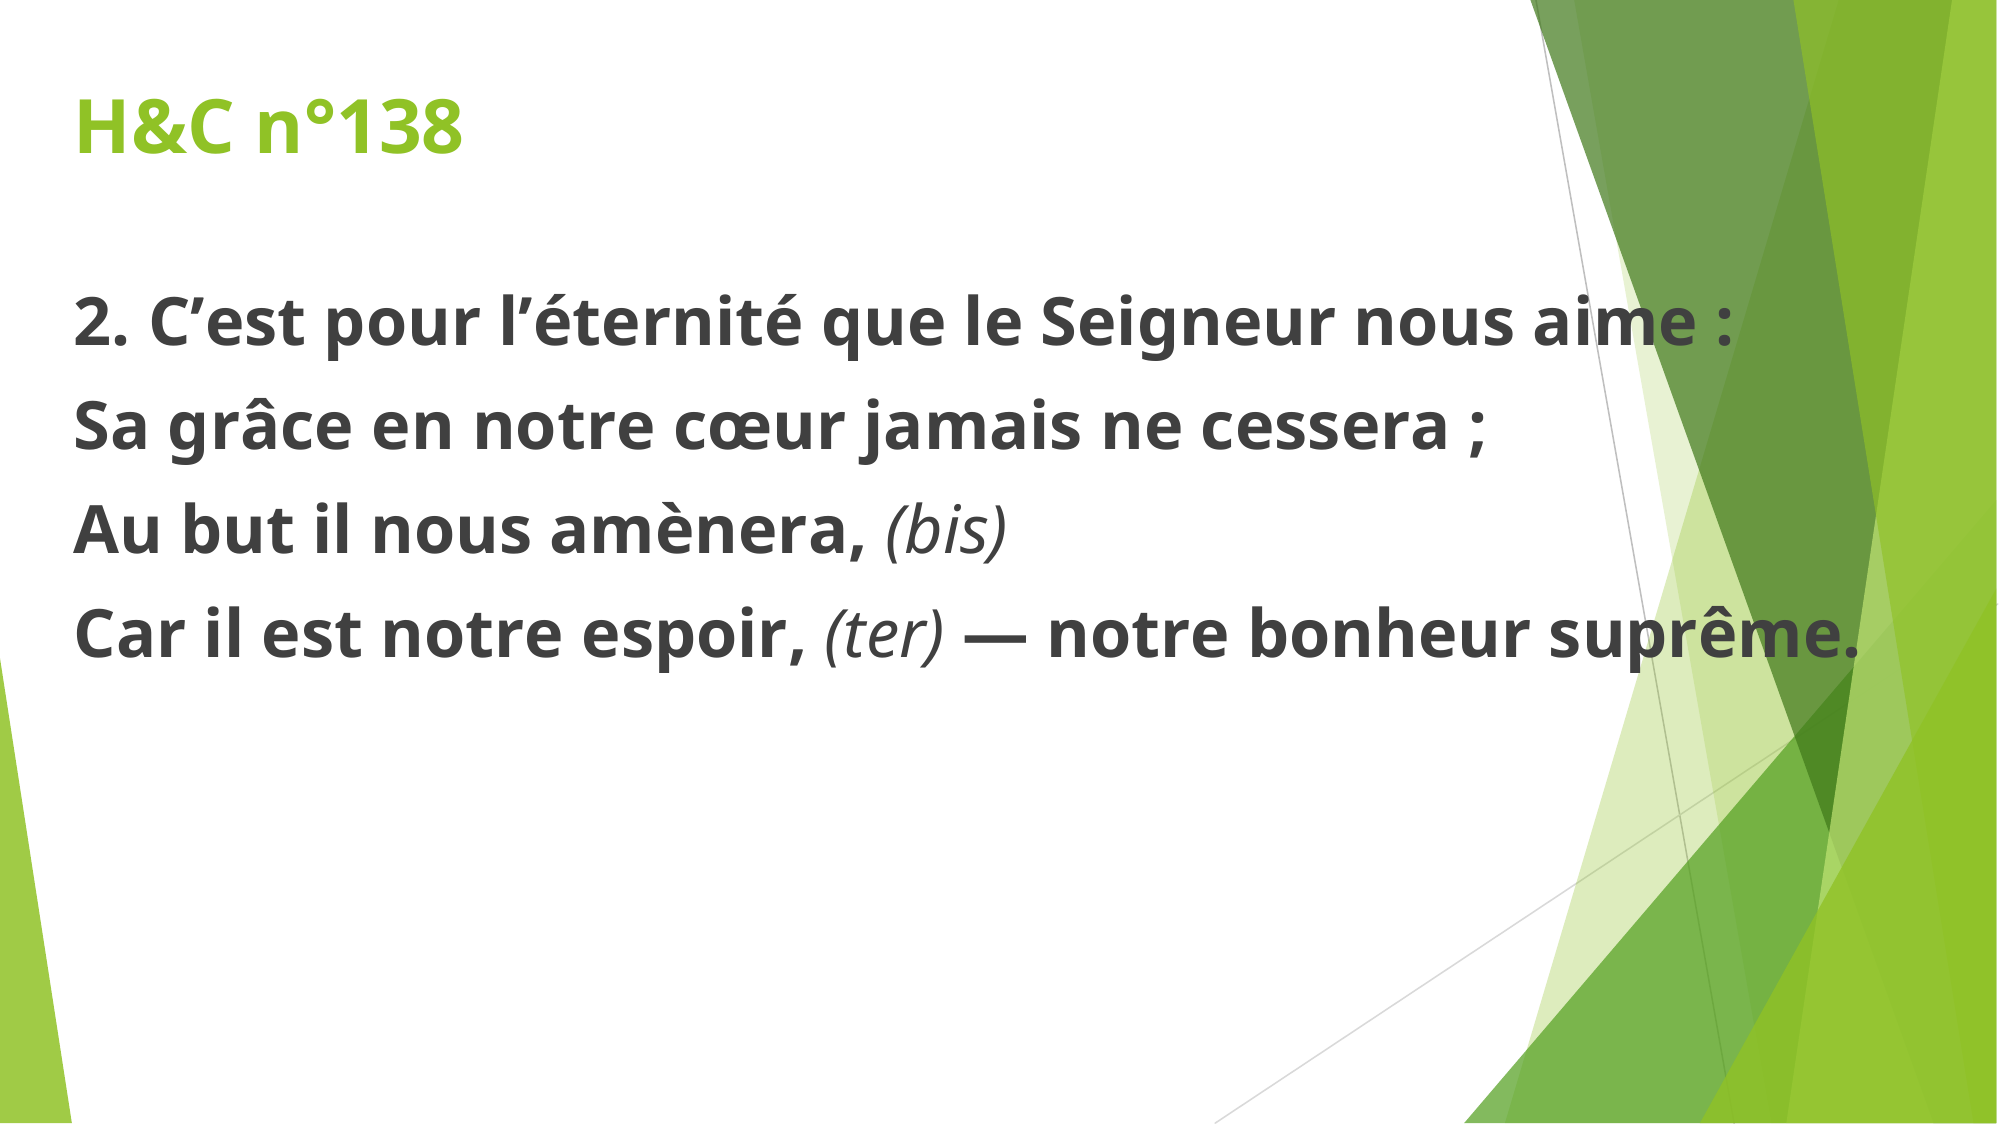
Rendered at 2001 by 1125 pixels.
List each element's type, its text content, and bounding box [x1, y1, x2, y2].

text_box H&C n°138 [59, 70, 1522, 178]
text_box 2. C’est pour l’éternité que le Seigneur nous aime : Sa grâce en notre cœur jamais ne cessera ; Au but il nous amènera, (bis) Car il est notre espoir, (ter) — notre bonheur suprême. [58, 259, 2001, 1037]
